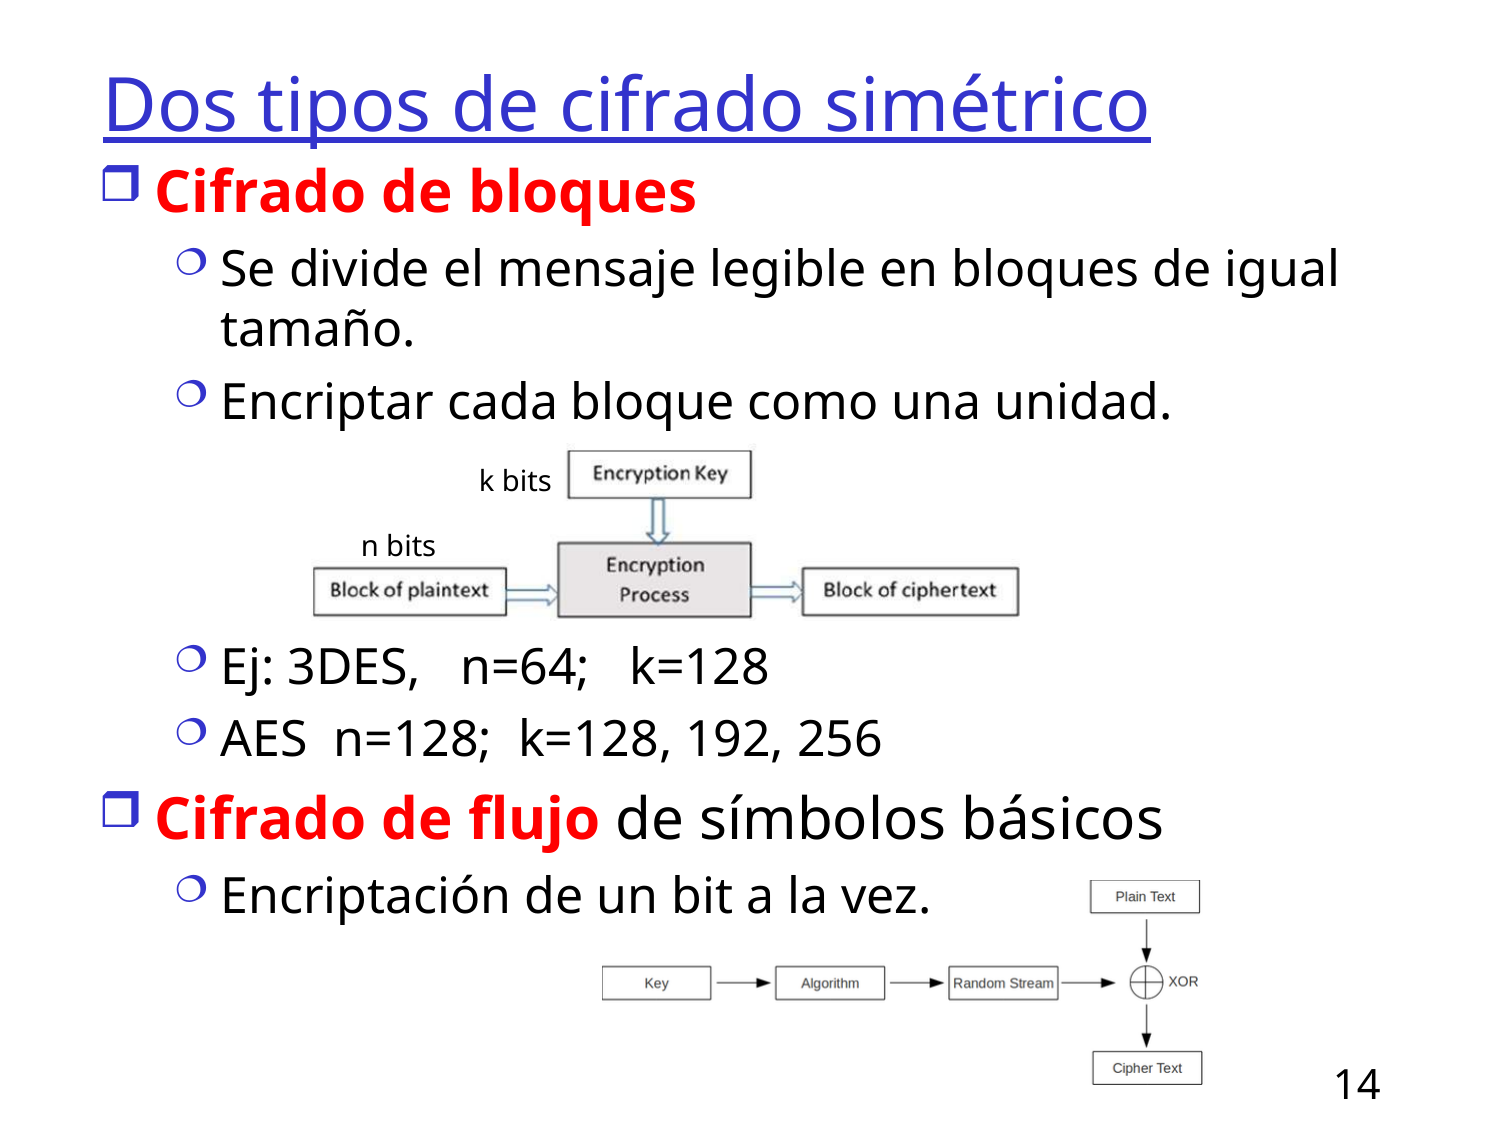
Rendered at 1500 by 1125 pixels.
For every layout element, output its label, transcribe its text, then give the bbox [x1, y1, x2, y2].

title Dos tipos de cifrado simétrico [87, 7, 1363, 196]
picture [303, 435, 1022, 621]
text_box k bits [464, 454, 574, 505]
picture [602, 963, 1207, 1086]
text_box n bits [346, 519, 457, 570]
list Cifrado de bloques Se divide el mensaje legible en bloques de igual tamaño. Encriptar cada bloque como una unidad. Ej: 3DES, n=64; k=128 AES n=128; k=128, 192, 256 Cifrado de flujo de símbolos básicos Encriptación de un bit a la vez. [83, 146, 1359, 963]
